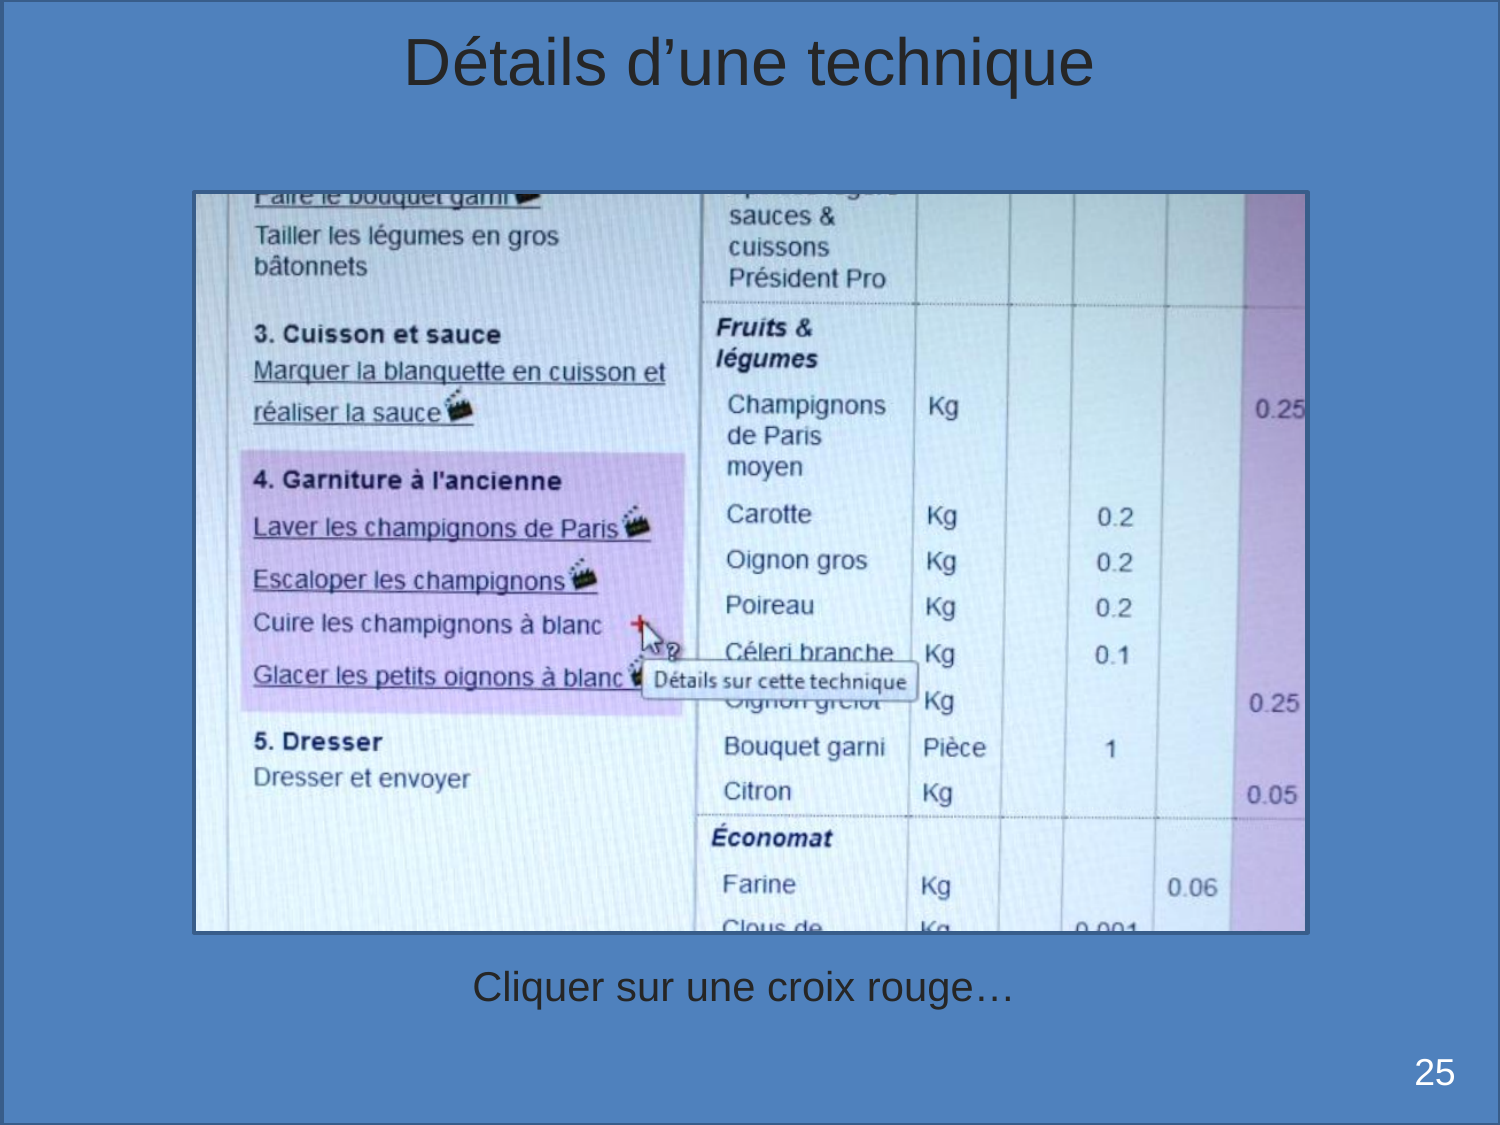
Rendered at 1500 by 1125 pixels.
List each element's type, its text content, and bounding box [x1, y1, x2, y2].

text_box <numéro> [1387, 1040, 1483, 1101]
text_box [1, 0, 1500, 1125]
picture [195, 193, 1307, 932]
text_box Détails d’une technique [135, 10, 1365, 138]
subtitle Cliquer sur une croix rouge… [135, 952, 1365, 1118]
